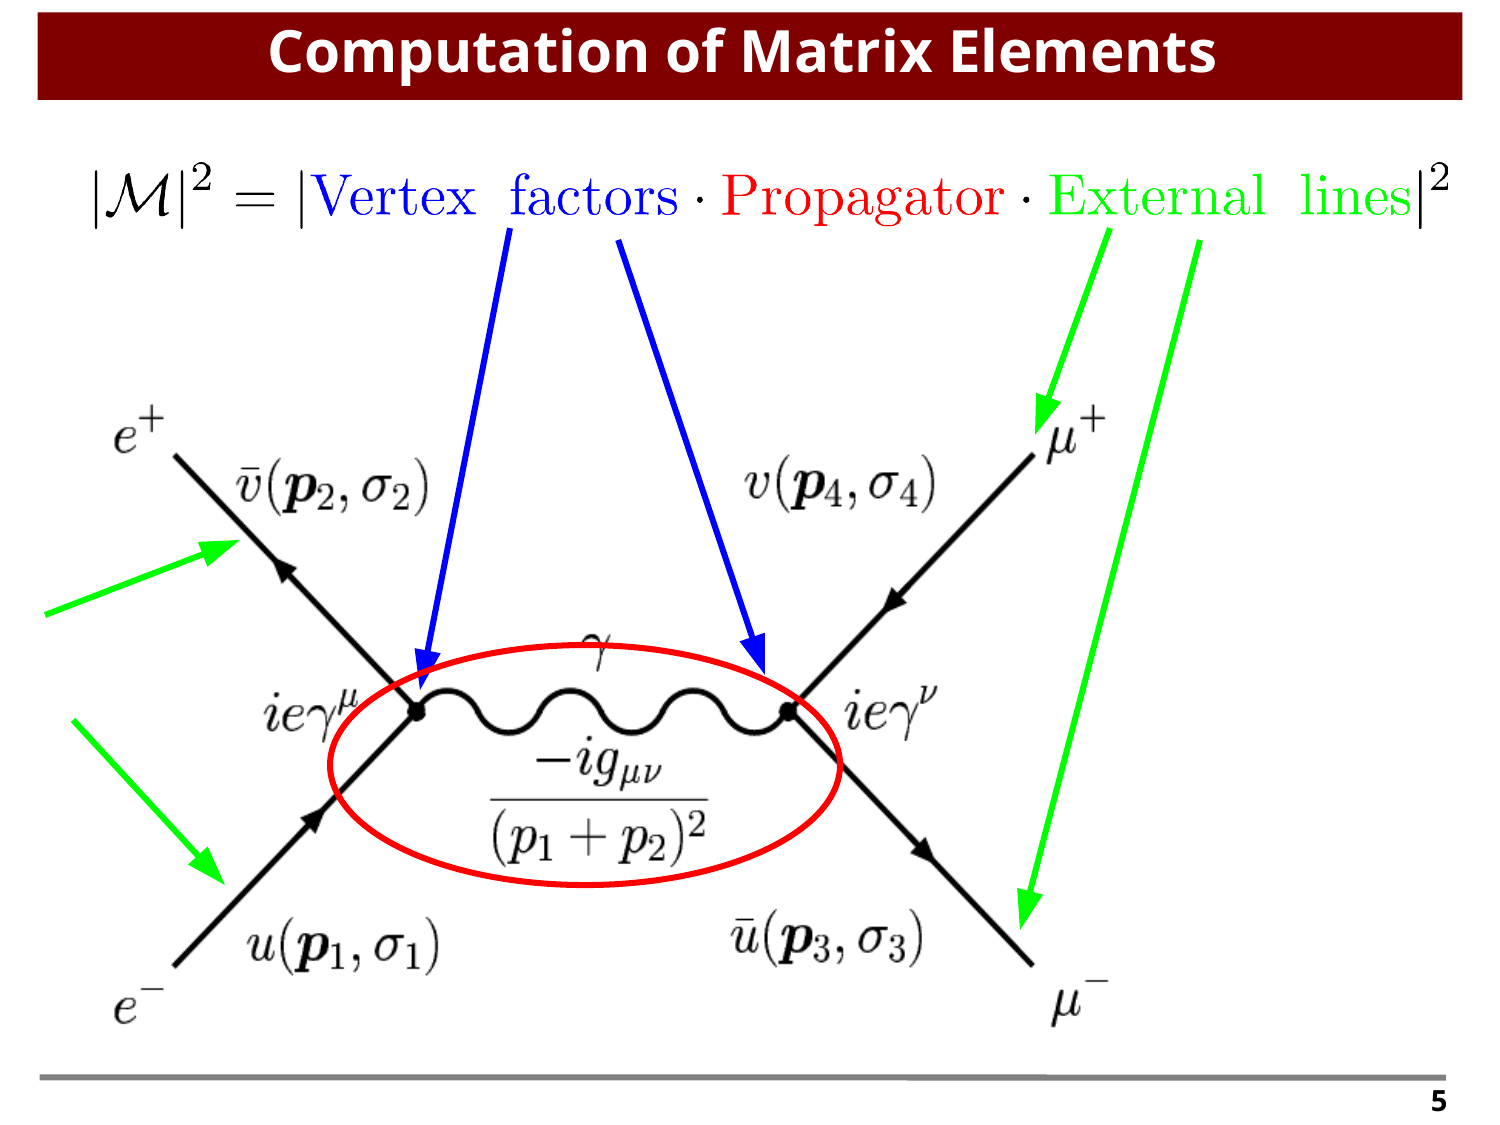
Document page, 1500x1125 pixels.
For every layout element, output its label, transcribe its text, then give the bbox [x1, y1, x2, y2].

picture [334, 649, 837, 882]
picture [94, 162, 1448, 229]
picture [73, 379, 1150, 1051]
title Computation of Matrix Elements [45, 12, 1456, 96]
picture [431, 379, 765, 676]
